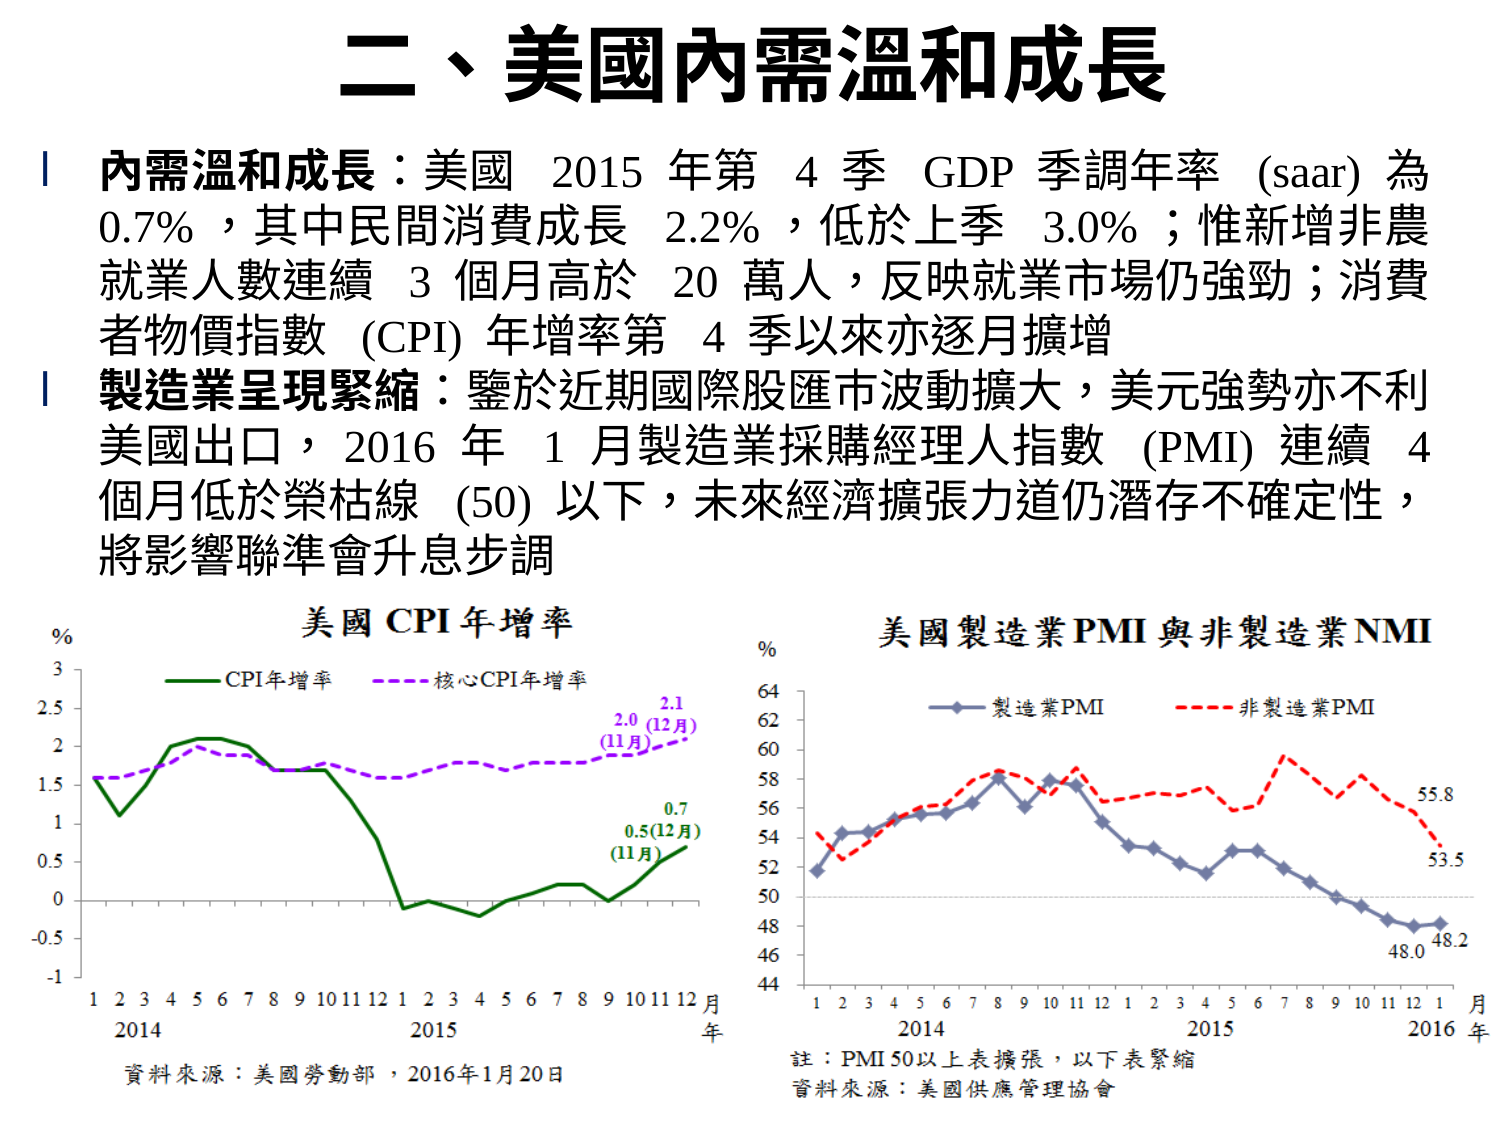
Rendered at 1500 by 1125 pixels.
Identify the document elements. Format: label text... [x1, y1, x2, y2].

text_box 內需溫和成長：美國 2015 年第 4 季 GDP 季調年率 (saar) 為 0.7%，其中民間消費成長 2.2%，低於上季 3.0%；惟新增非農就業人數連續 3 個月高於 20 萬人，反映就業市場仍強勁；消費者物價指數 (CPI) 年增率第 4 季以來亦逐月擴增 製造業呈現緊縮：鑒於近期國際股匯巿波動擴大，美元強勢亦不利美國出口，2016 年 1 月製造業採購經理人指數 (PMI) 連續 4 個月低於榮枯線 (50) 以下，未來經濟擴張力道仍潛存不確定性，將影響聯準會升息步調 [0, 113, 1459, 563]
text_box 二、美國內需溫和成長 [102, 4, 1403, 136]
picture [7, 590, 1500, 1099]
